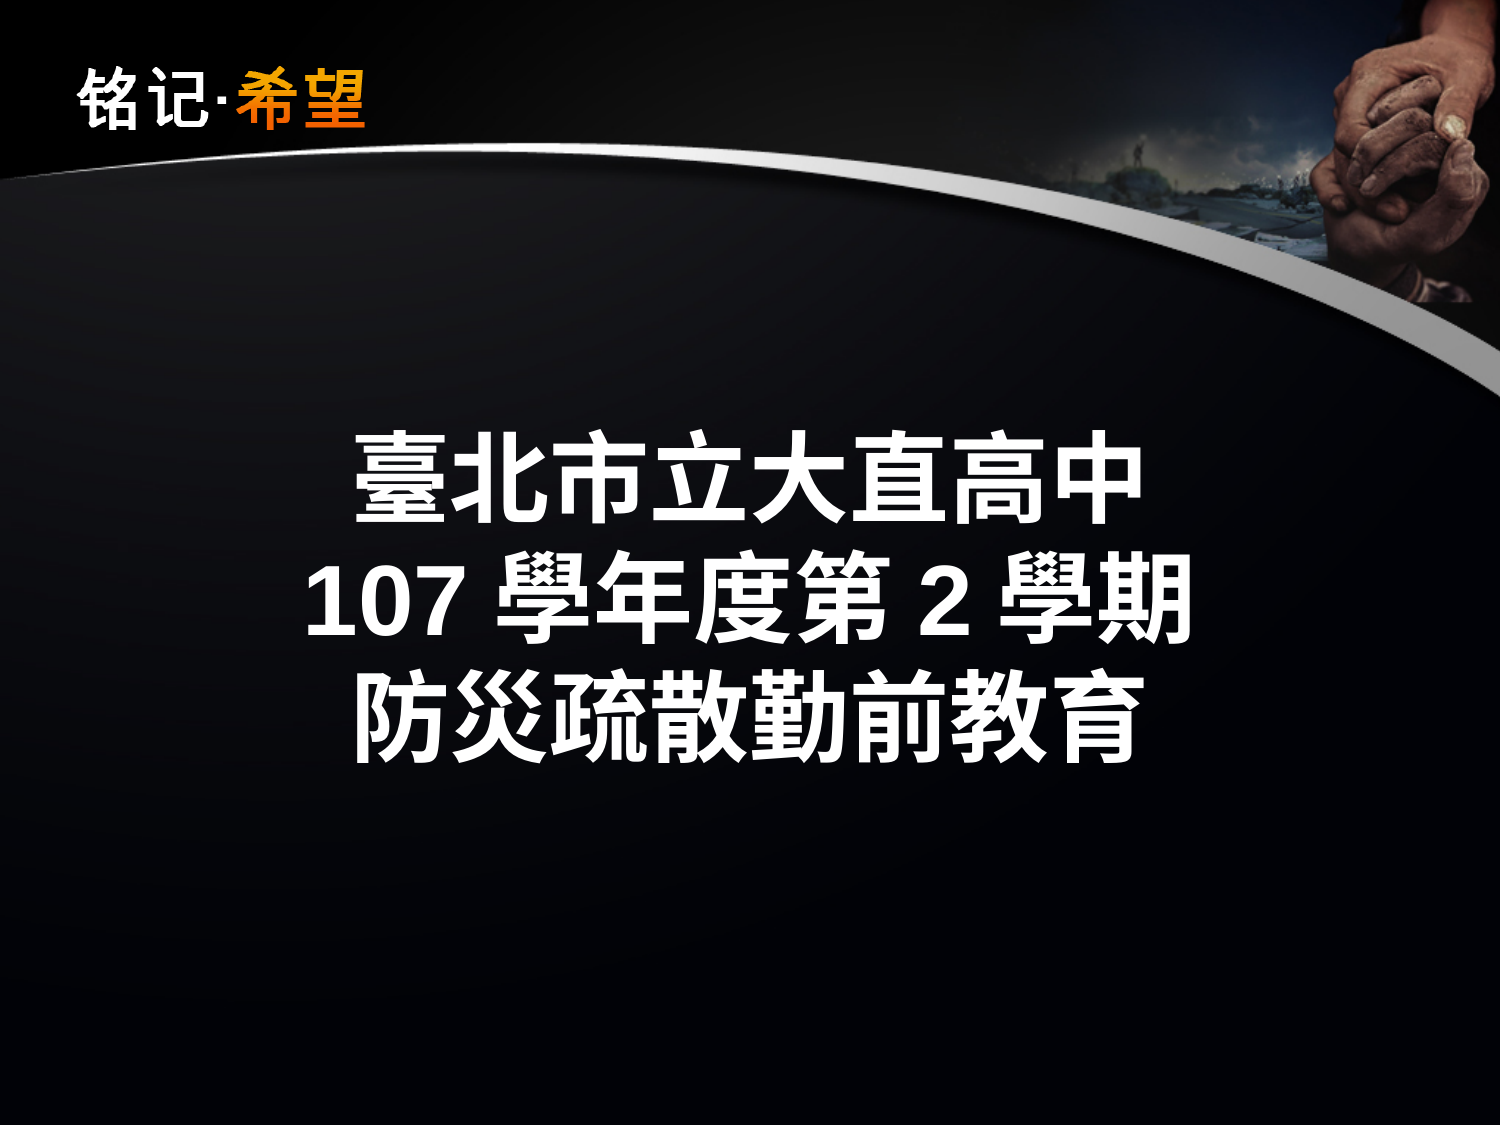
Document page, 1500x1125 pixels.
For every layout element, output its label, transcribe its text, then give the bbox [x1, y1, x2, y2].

picture [0, 0, 1500, 1125]
text_box 臺北市立大直高中 107學年度第2學期 防災疏散勤前教育 [276, 407, 1224, 783]
